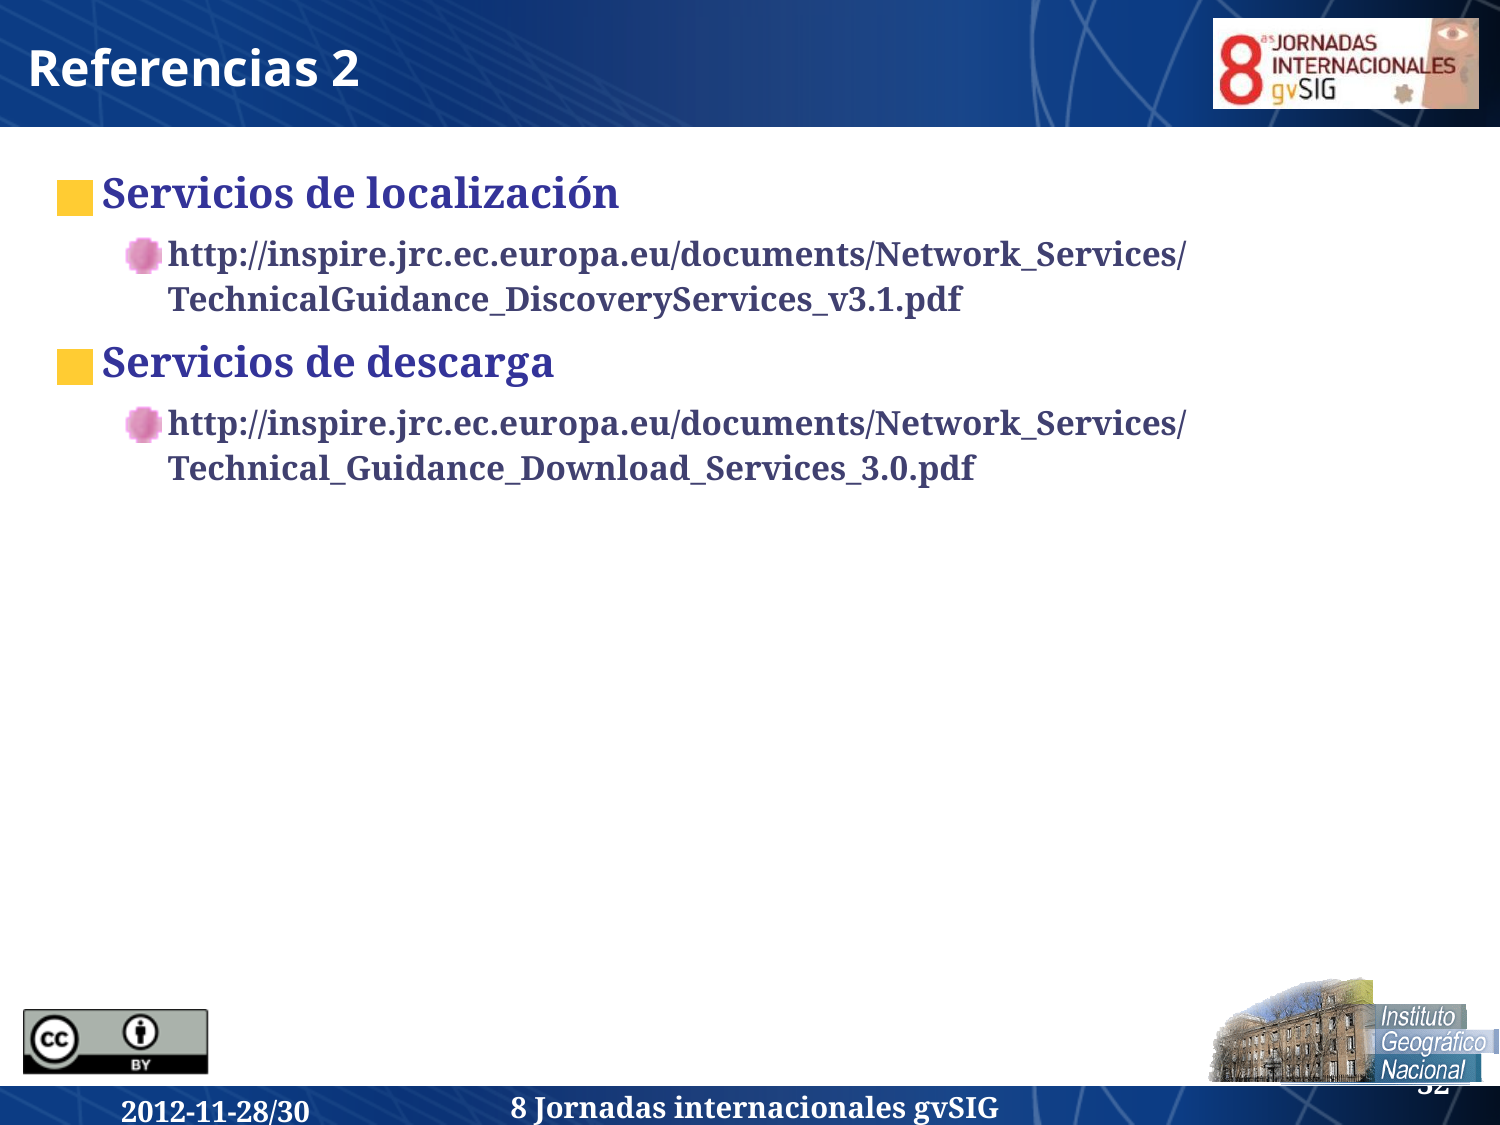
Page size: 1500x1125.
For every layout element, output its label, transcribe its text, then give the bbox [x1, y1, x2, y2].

picture [0, 0, 1500, 127]
list Servicios de localización http://inspire.jrc.ec.europa.eu/documents/Network_Services/TechnicalGuidance_DiscoveryServices_v3.1.pdf Servicios de descarga http://inspire.jrc.ec.europa.eu/documents/Network_Services/Technical_Guidance_Download_Services_3.0.pdf [31, 156, 1465, 973]
title Referencias 2 [0, 35, 1275, 99]
picture [0, 968, 1500, 1125]
